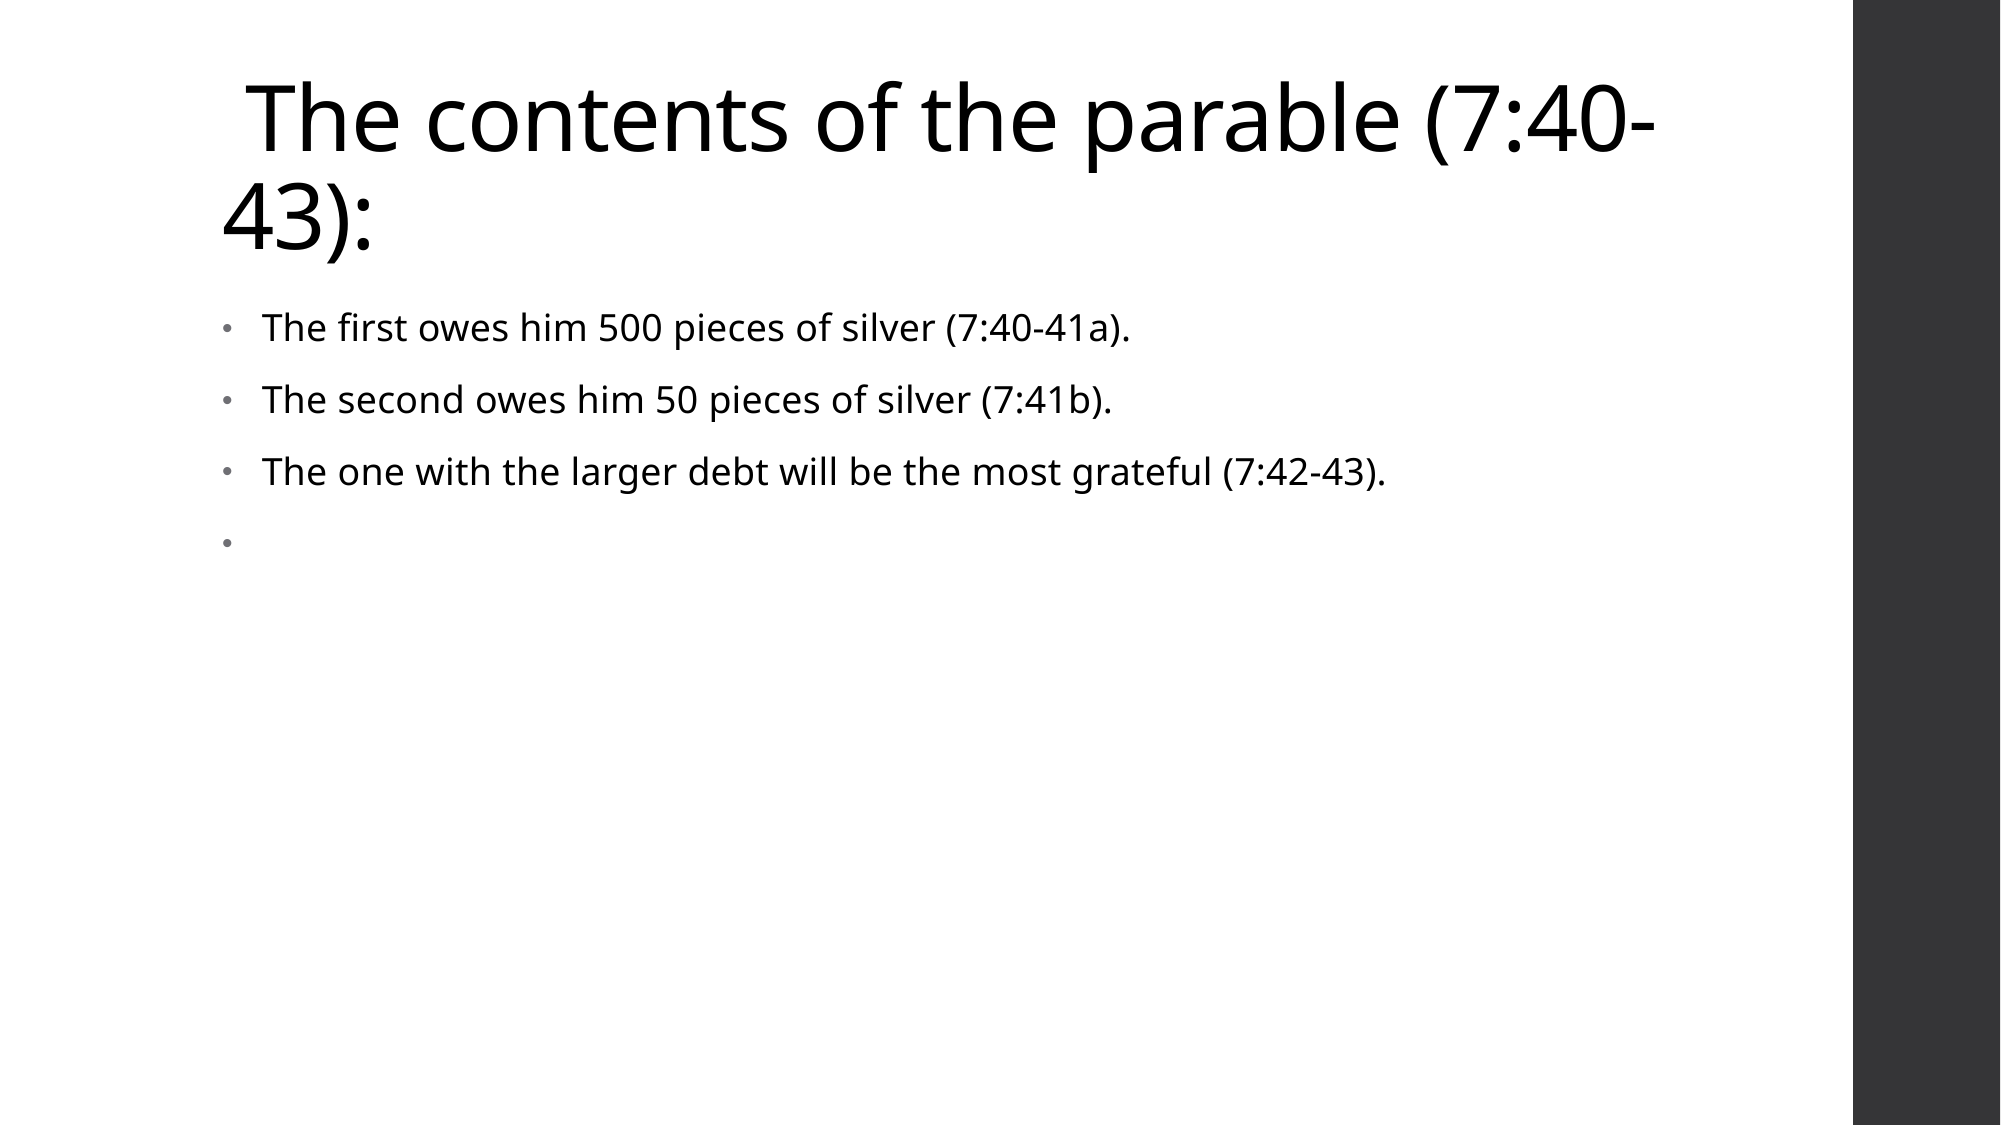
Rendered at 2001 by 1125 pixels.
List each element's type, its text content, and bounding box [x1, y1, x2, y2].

title The contents of the parable (7:40-43): [206, 60, 1797, 278]
list The first owes him 500 pieces of silver (7:40-41a). The second owes him 50 pieces of silver (7:41b). The one with the larger debt will be the most grateful (7:42-43). [206, 299, 1617, 1014]
